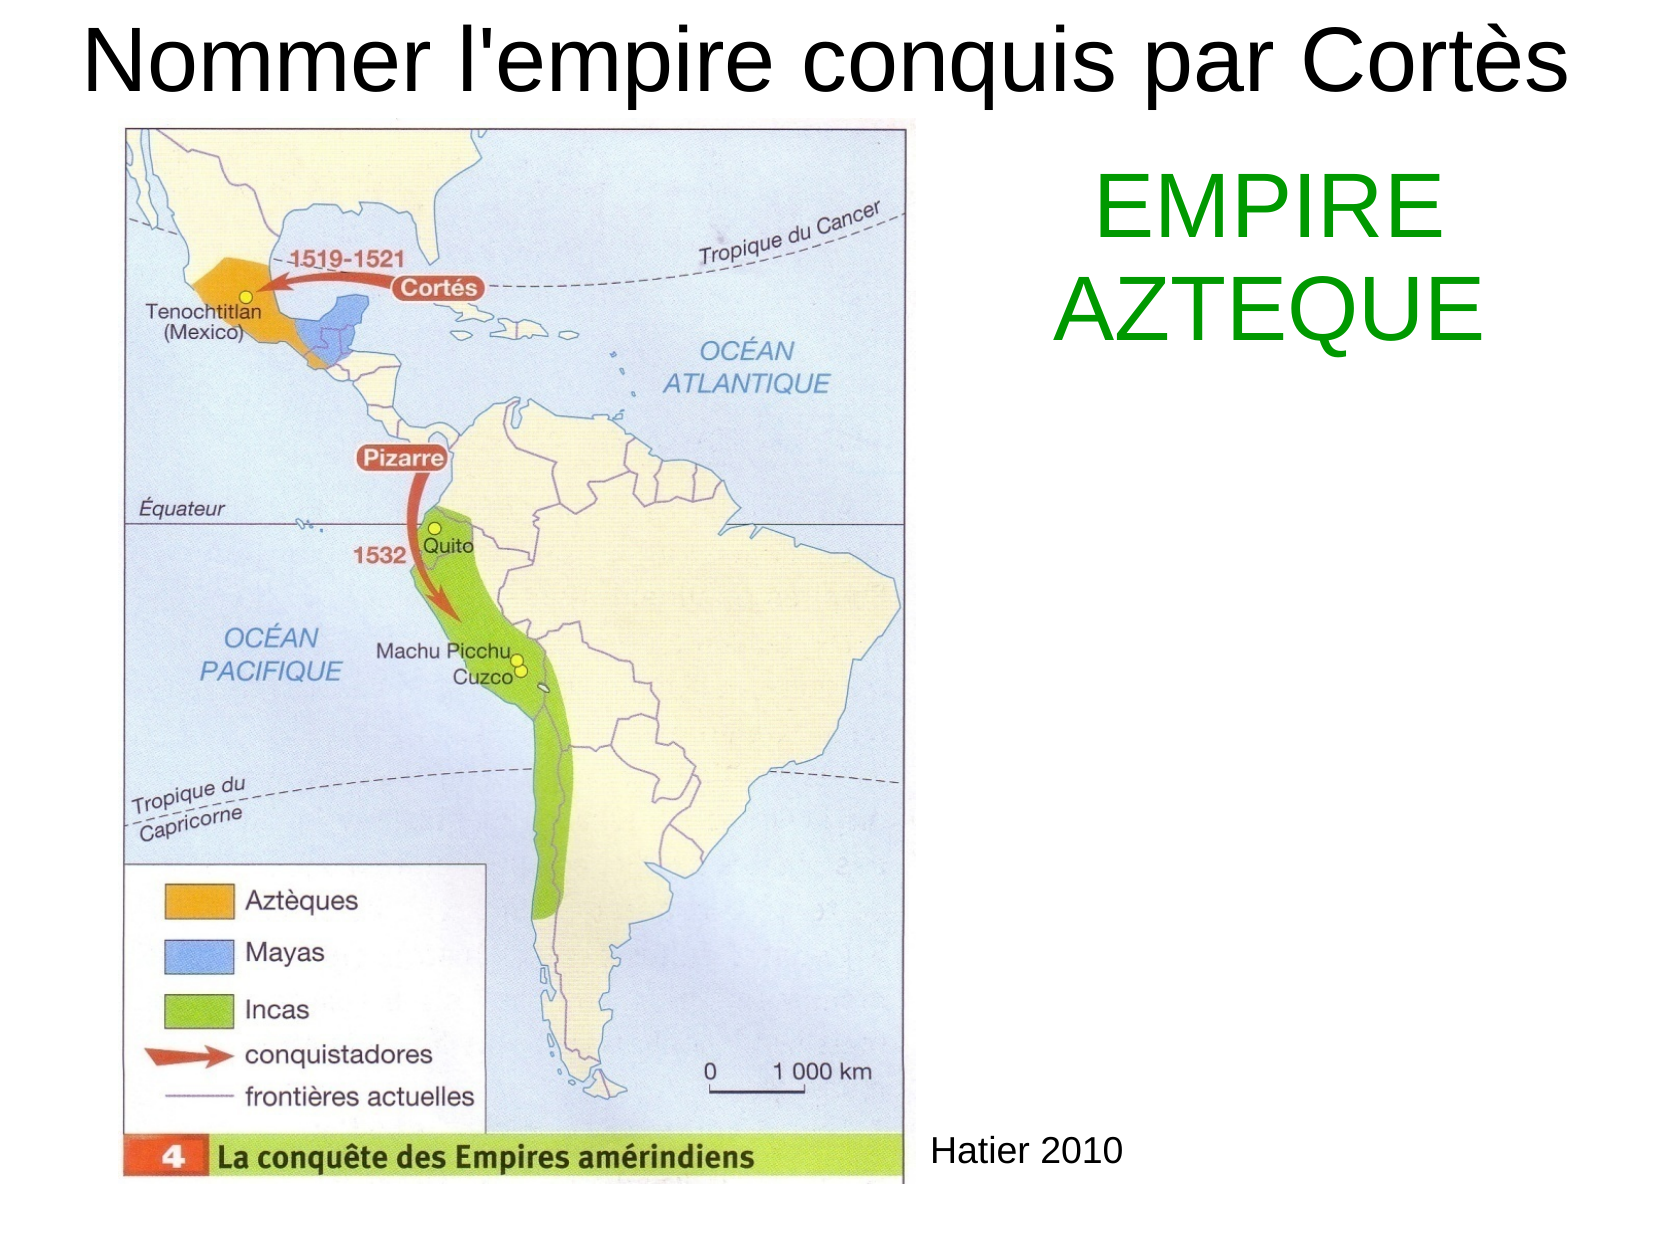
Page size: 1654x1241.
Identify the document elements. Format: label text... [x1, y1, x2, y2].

picture [118, 119, 916, 1185]
text_box Hatier 2010 [915, 1122, 1152, 1179]
text_box Nommer l'empire conquis par Cortès [59, 0, 1595, 119]
text_box EMPIRE AZTEQUE [1003, 147, 1536, 368]
